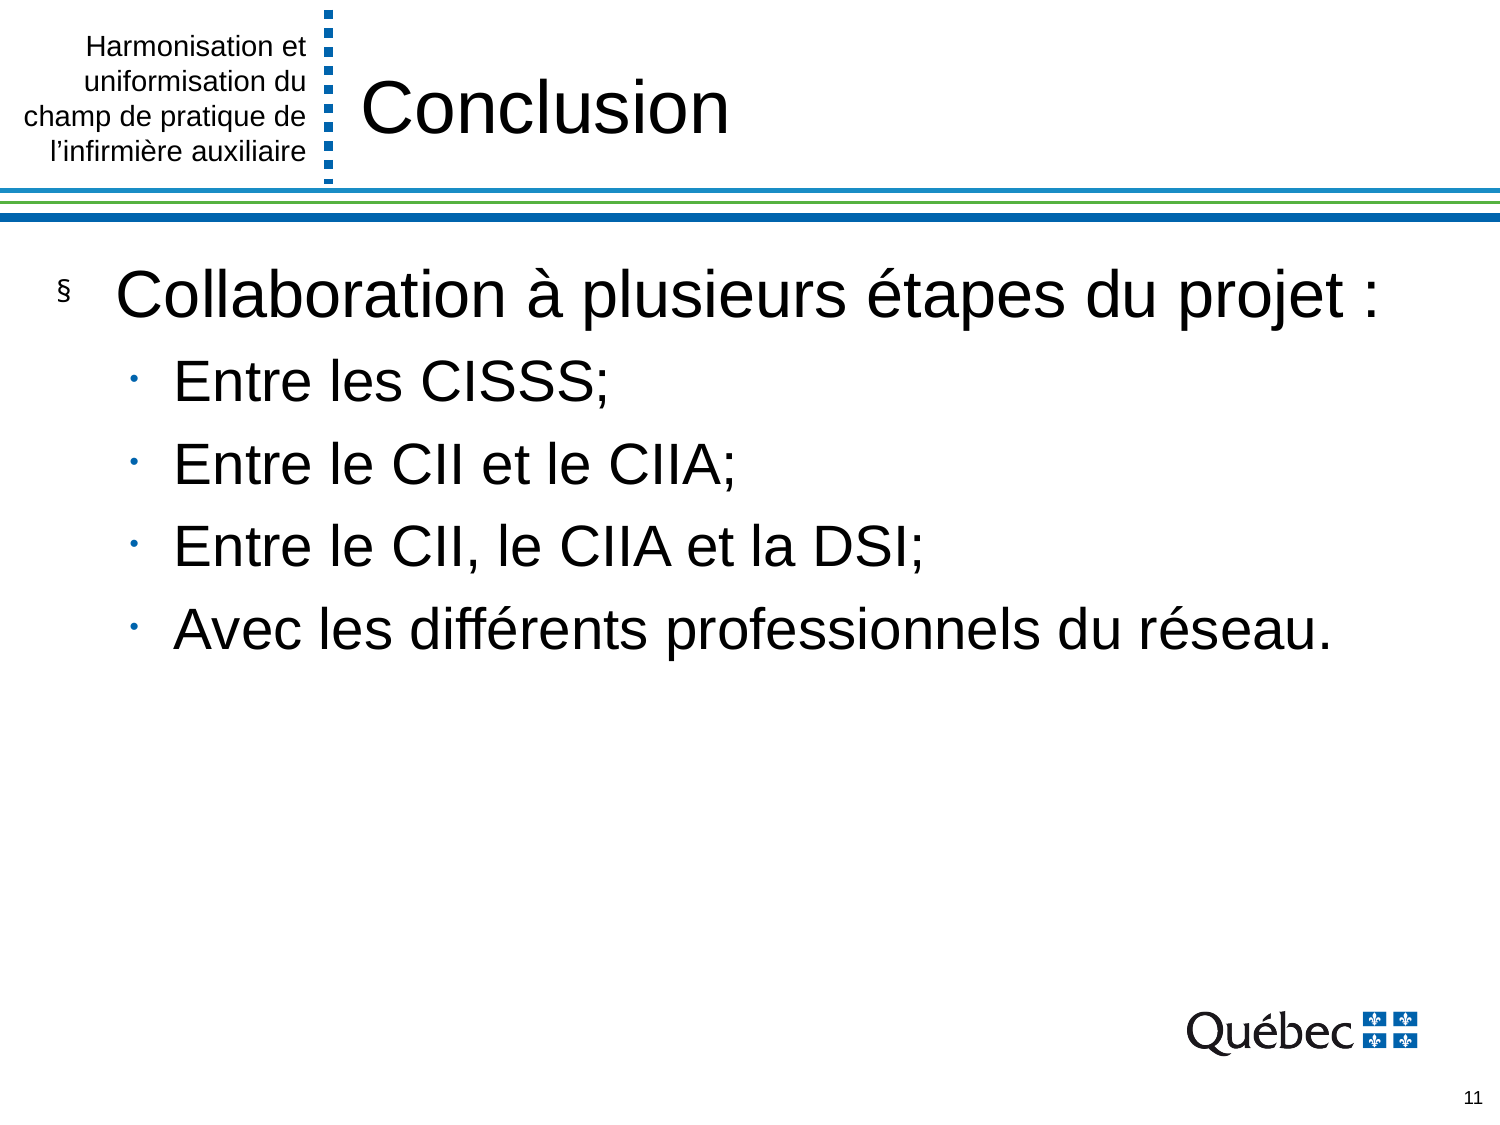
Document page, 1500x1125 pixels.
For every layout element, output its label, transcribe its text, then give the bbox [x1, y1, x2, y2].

text_box Conclusion [348, 193, 1489, 197]
picture [1163, 987, 1441, 1072]
text_box Collaboration à plusieurs étapes du projet : Entre les CISSS; Entre le CII et le CIIA; Entre le CII, le CIIA et la DSI; Avec les différents professionnels du réseau. [41, 243, 1459, 988]
text_box <numéro> [1449, 1078, 1500, 1125]
text_box Harmonisation et uniformisation du champ de pratique de l’infirmière auxiliaire [5, 0, 319, 195]
text_box Conclusion [348, 11, 1489, 188]
